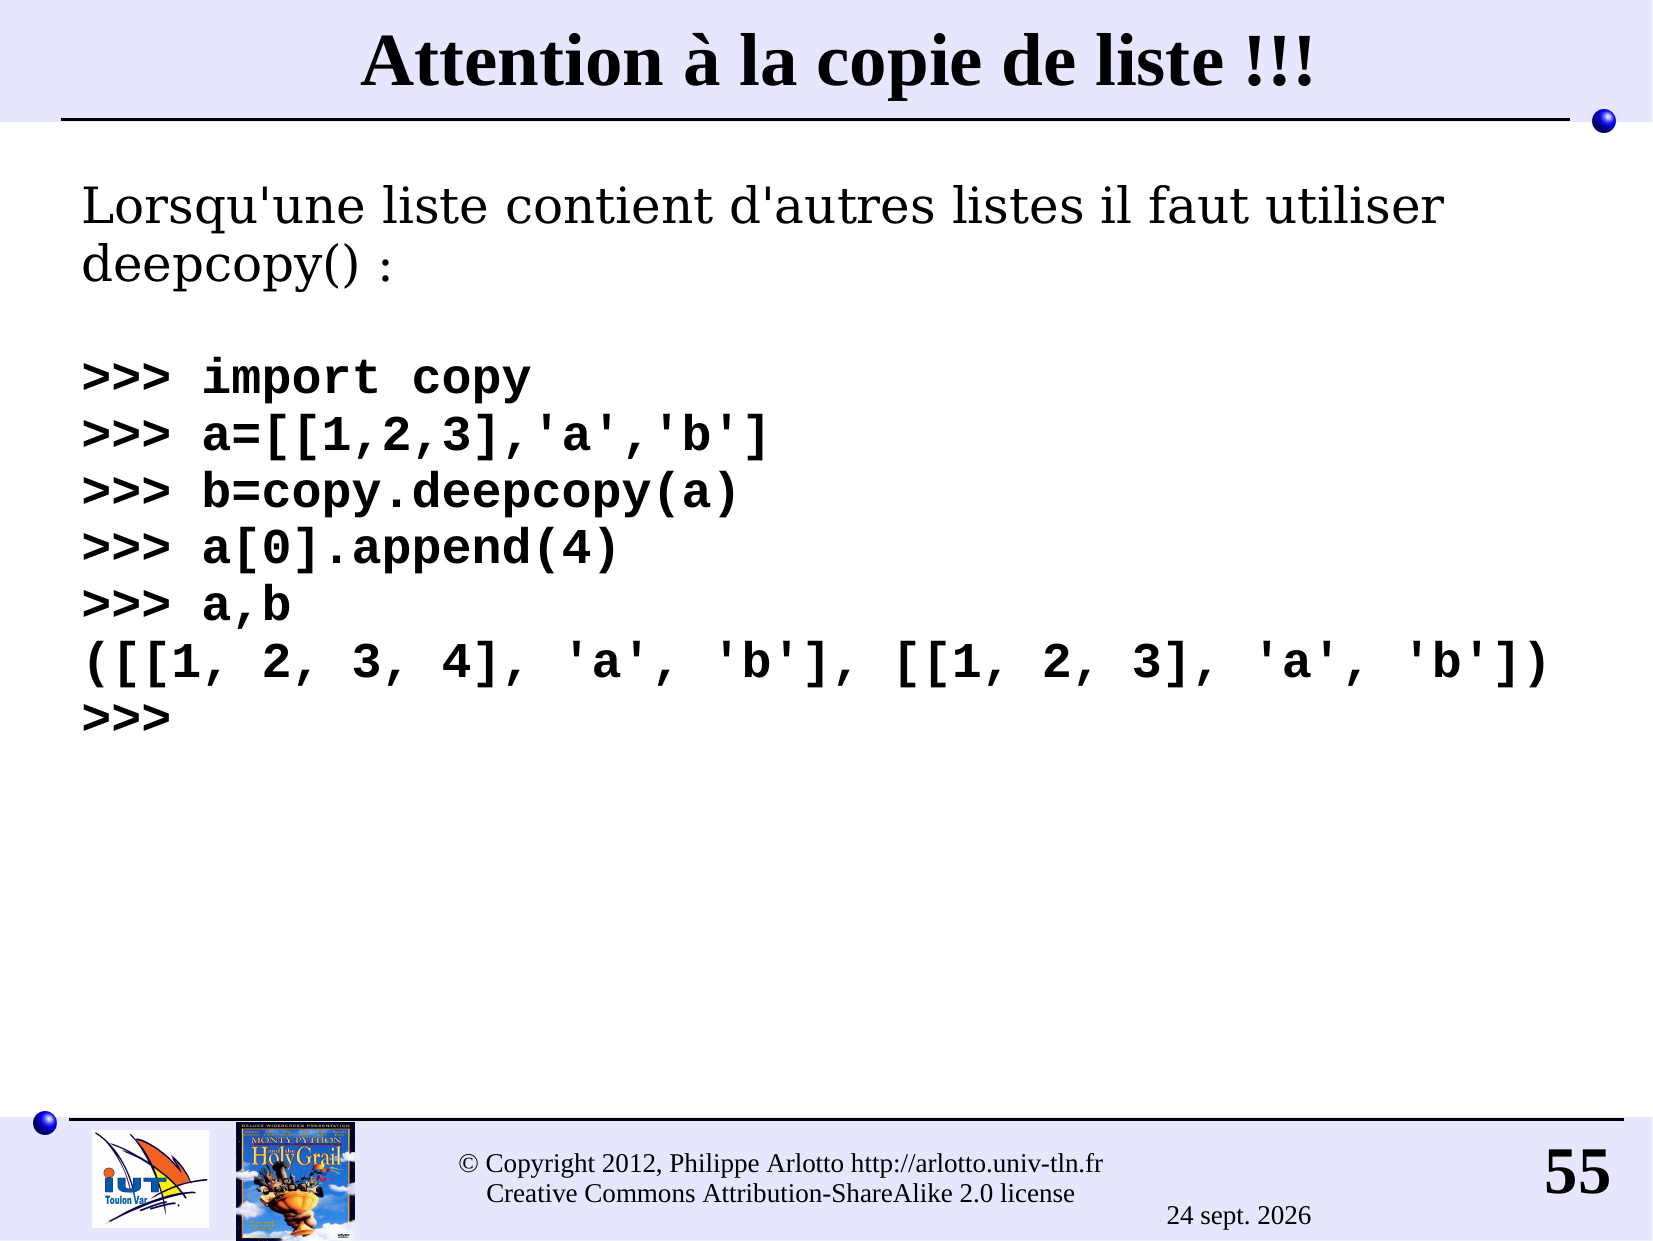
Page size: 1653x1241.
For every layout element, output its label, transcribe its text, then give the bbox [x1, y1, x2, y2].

text_box Lorsqu'une liste contient d'autres listes il faut utiliser deepcopy() : >>> import copy >>> a=[[1,2,3],'a','b'] >>> b=copy.deepcopy(a) >>> a[0].append(4) >>> a,b ([[1, 2, 3, 4], 'a', 'b'], [[1, 2, 3], 'a', 'b']) >>> [81, 177, 1552, 869]
title Attention à la copie de liste !!! [95, 14, 1585, 107]
picture [236, 1122, 355, 1241]
